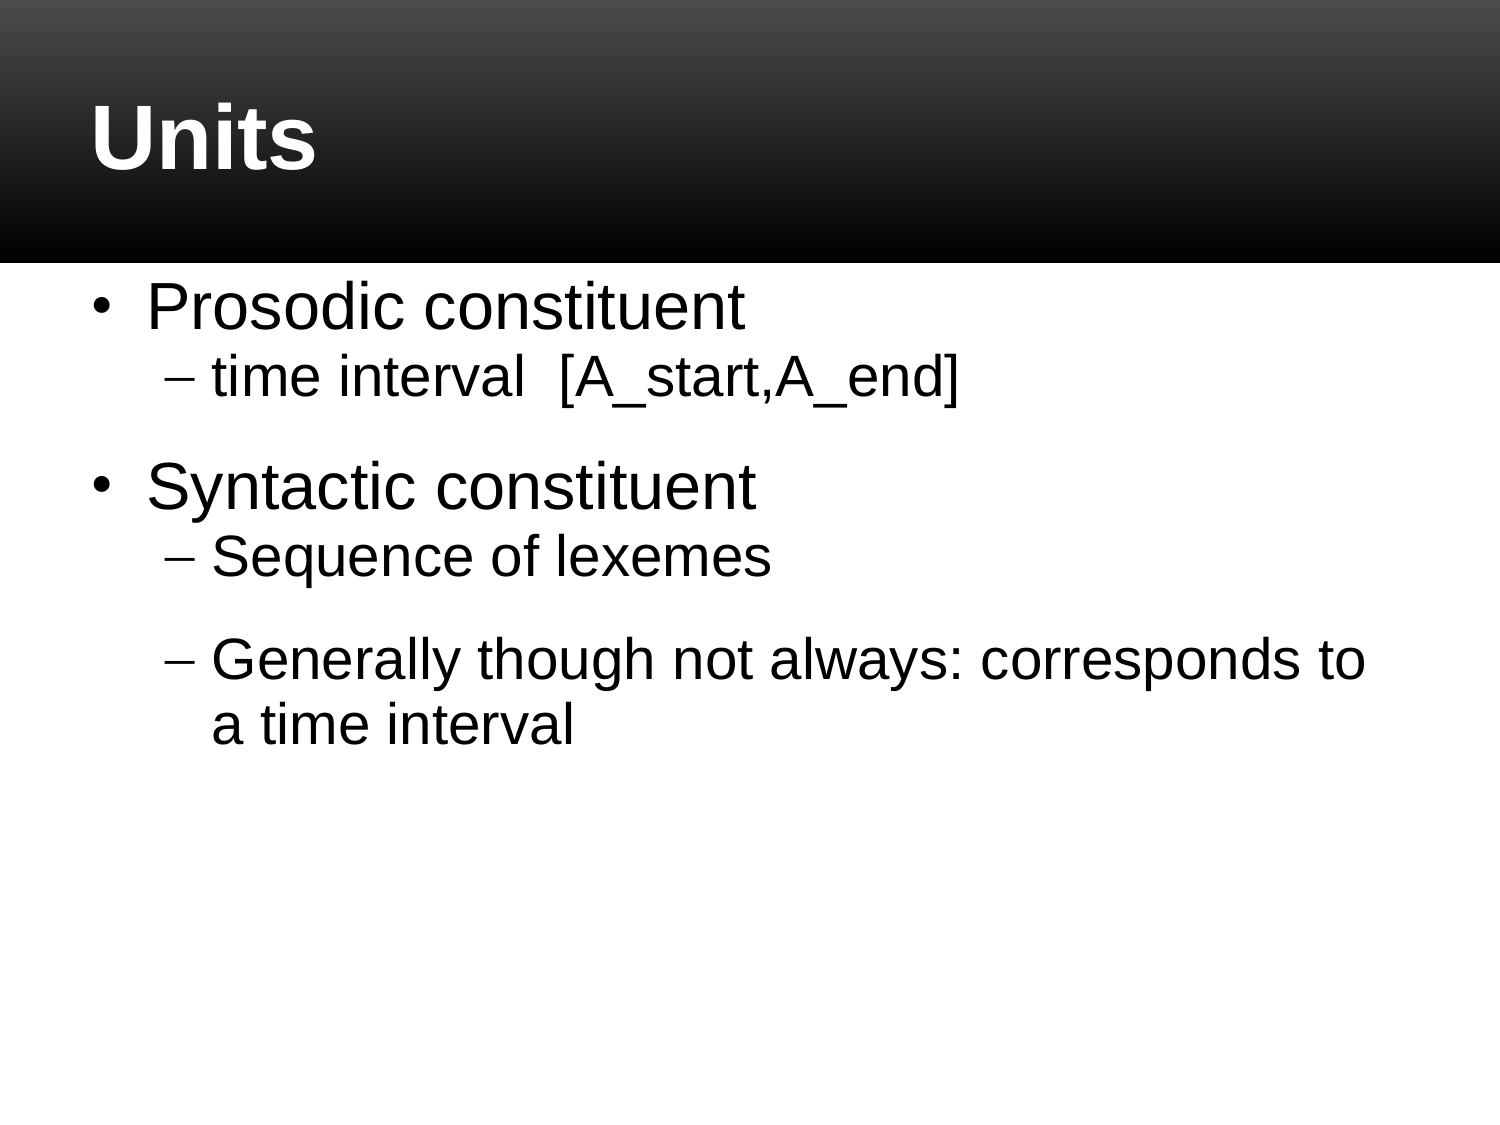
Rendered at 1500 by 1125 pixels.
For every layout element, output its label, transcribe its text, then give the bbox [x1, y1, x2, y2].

list Prosodic constituent time interval [A_start,A_end] Syntactic constituent Sequence of lexemes Generally though not always: corresponds to a time interval [75, 262, 1426, 1006]
title Units [75, 45, 1426, 233]
